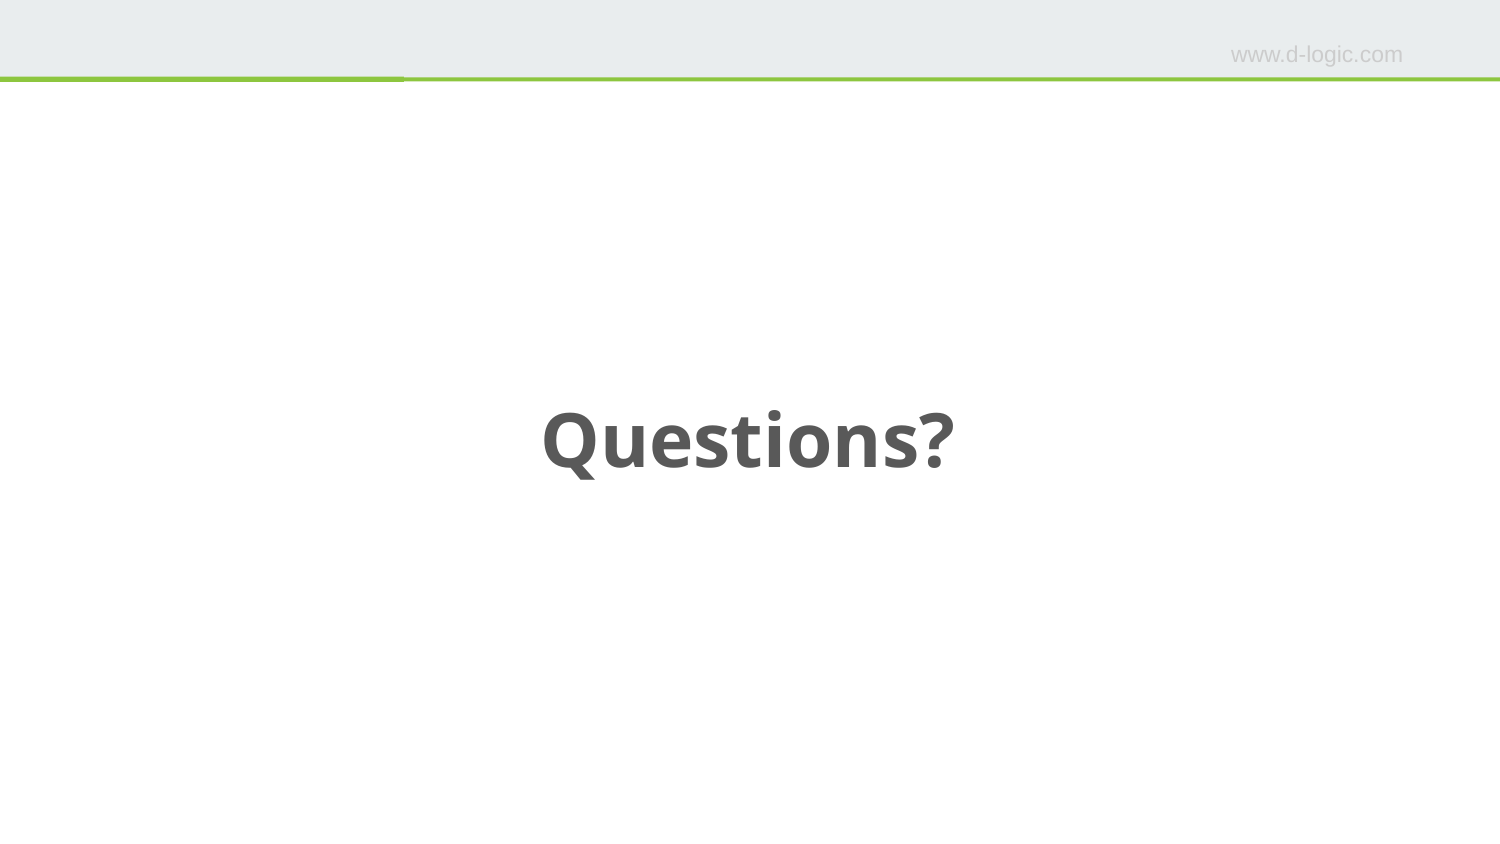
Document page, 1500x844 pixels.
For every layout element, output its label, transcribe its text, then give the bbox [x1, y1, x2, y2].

text_box [0, 76, 1500, 82]
title Questions? [0, 377, 1500, 498]
